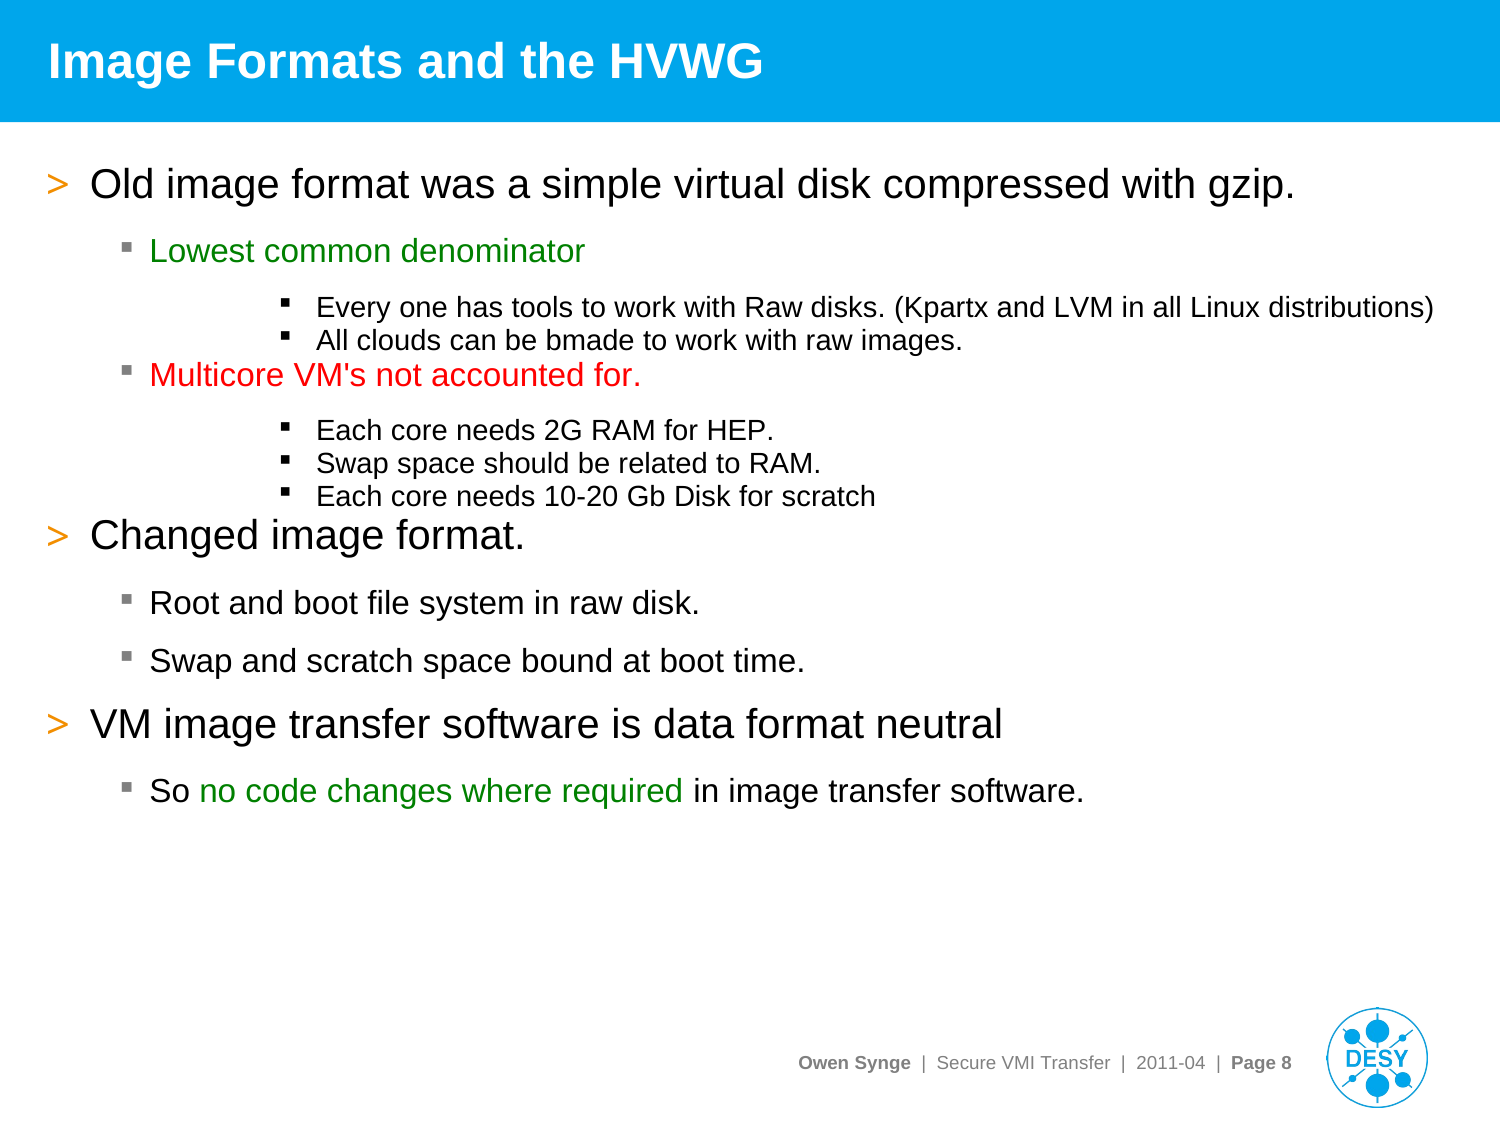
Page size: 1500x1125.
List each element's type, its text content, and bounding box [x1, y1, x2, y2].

list Old image format was a simple virtual disk compressed with gzip. Lowest common denominator Every one has tools to work with Raw disks. (Kpartx and LVM in all Linux distributions) All clouds can be bmade to work with raw images. Multicore VM's not accounted for. Each core needs 2G RAM for HEP. Swap space should be related to RAM. Each core needs 10-20 Gb Disk for scratch Changed image format. Root and boot file system in raw disk. Swap and scratch space bound at boot time. VM image transfer software is data format neutral So no code changes where required in image transfer software. [46, 160, 1444, 903]
title Image Formats and the HVWG [47, 16, 1446, 107]
picture [1326, 1007, 1428, 1108]
